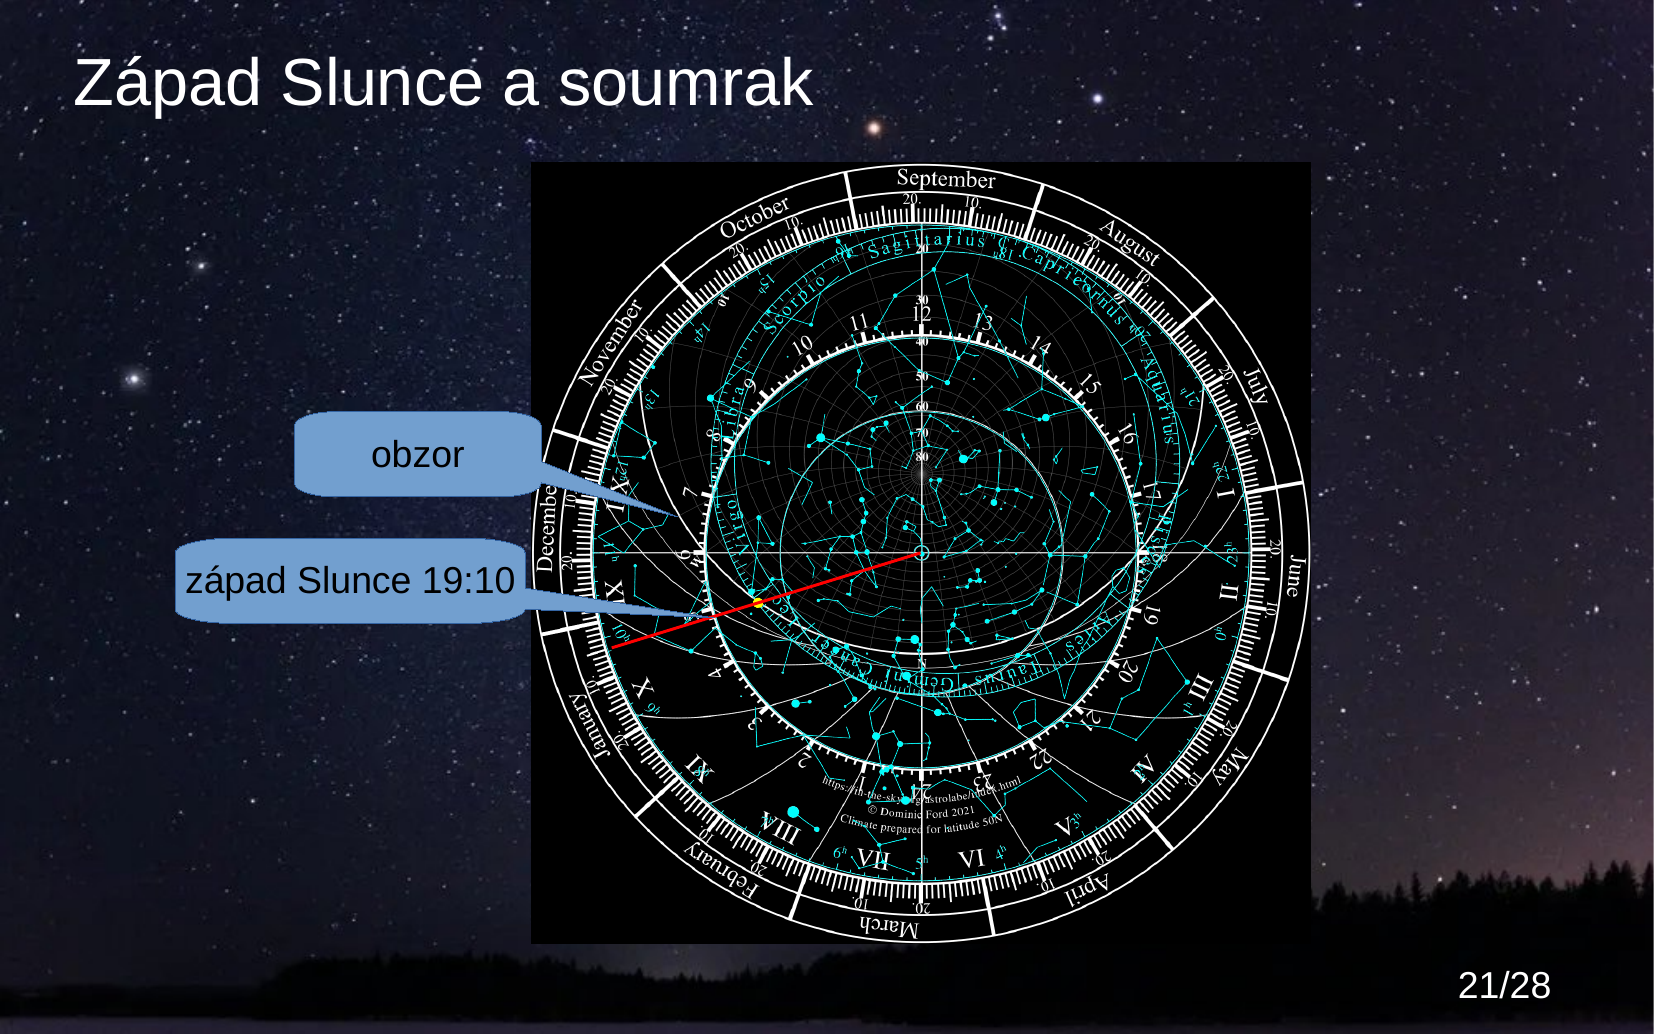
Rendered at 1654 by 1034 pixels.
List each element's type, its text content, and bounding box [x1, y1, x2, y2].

text_box <číslo>/28 [1468, 957, 1654, 1028]
text_box Západ Slunce a soumrak [59, 37, 1123, 128]
text_box západ Slunce 19:10 [175, 538, 714, 624]
text_box obzor [294, 411, 678, 517]
picture [0, 0, 1654, 1034]
